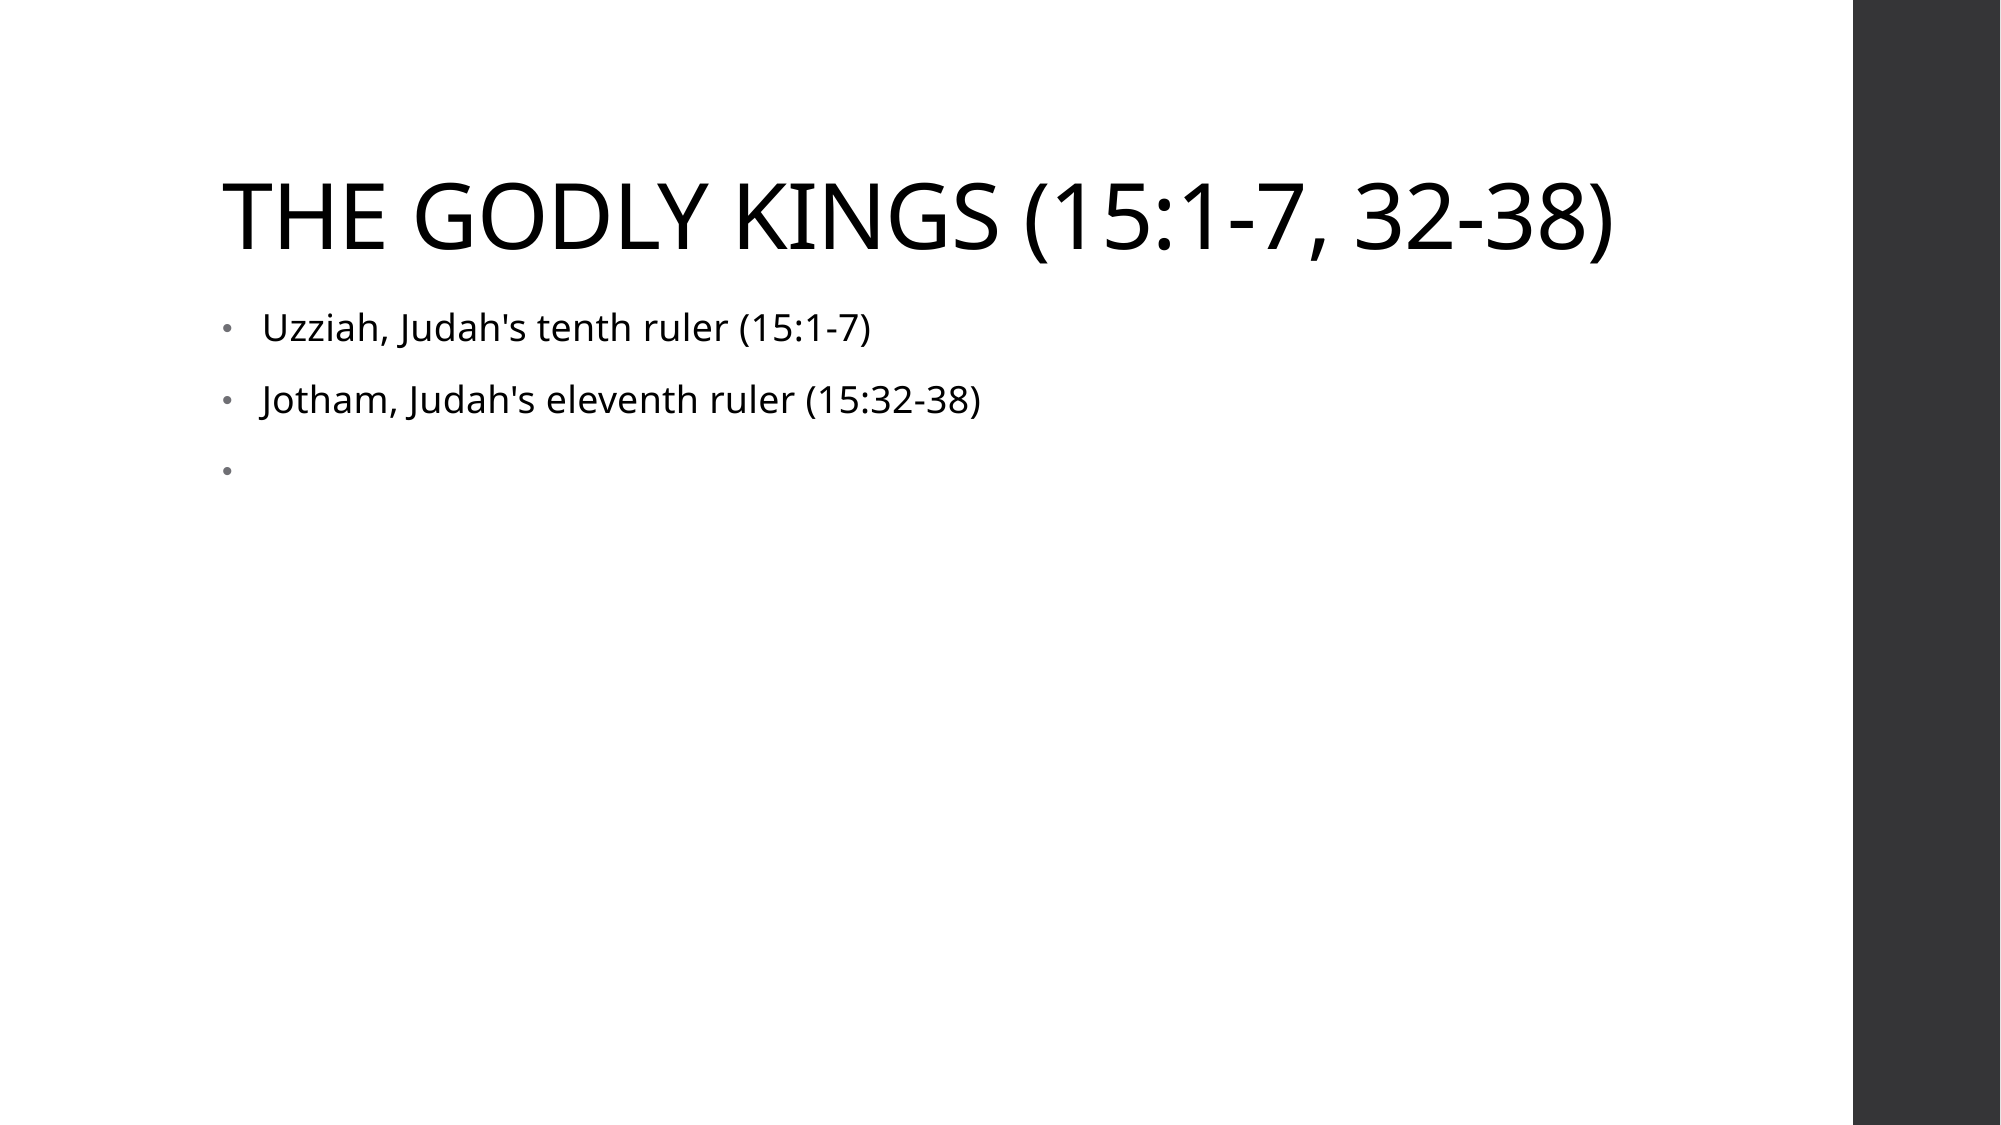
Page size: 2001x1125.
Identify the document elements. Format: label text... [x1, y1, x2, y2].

list Uzziah, Judah's tenth ruler (15:1-7) Jotham, Judah's eleventh ruler (15:32-38) [206, 299, 1617, 1014]
title THE GODLY KINGS (15:1-7, 32-38) [206, 60, 1797, 278]
